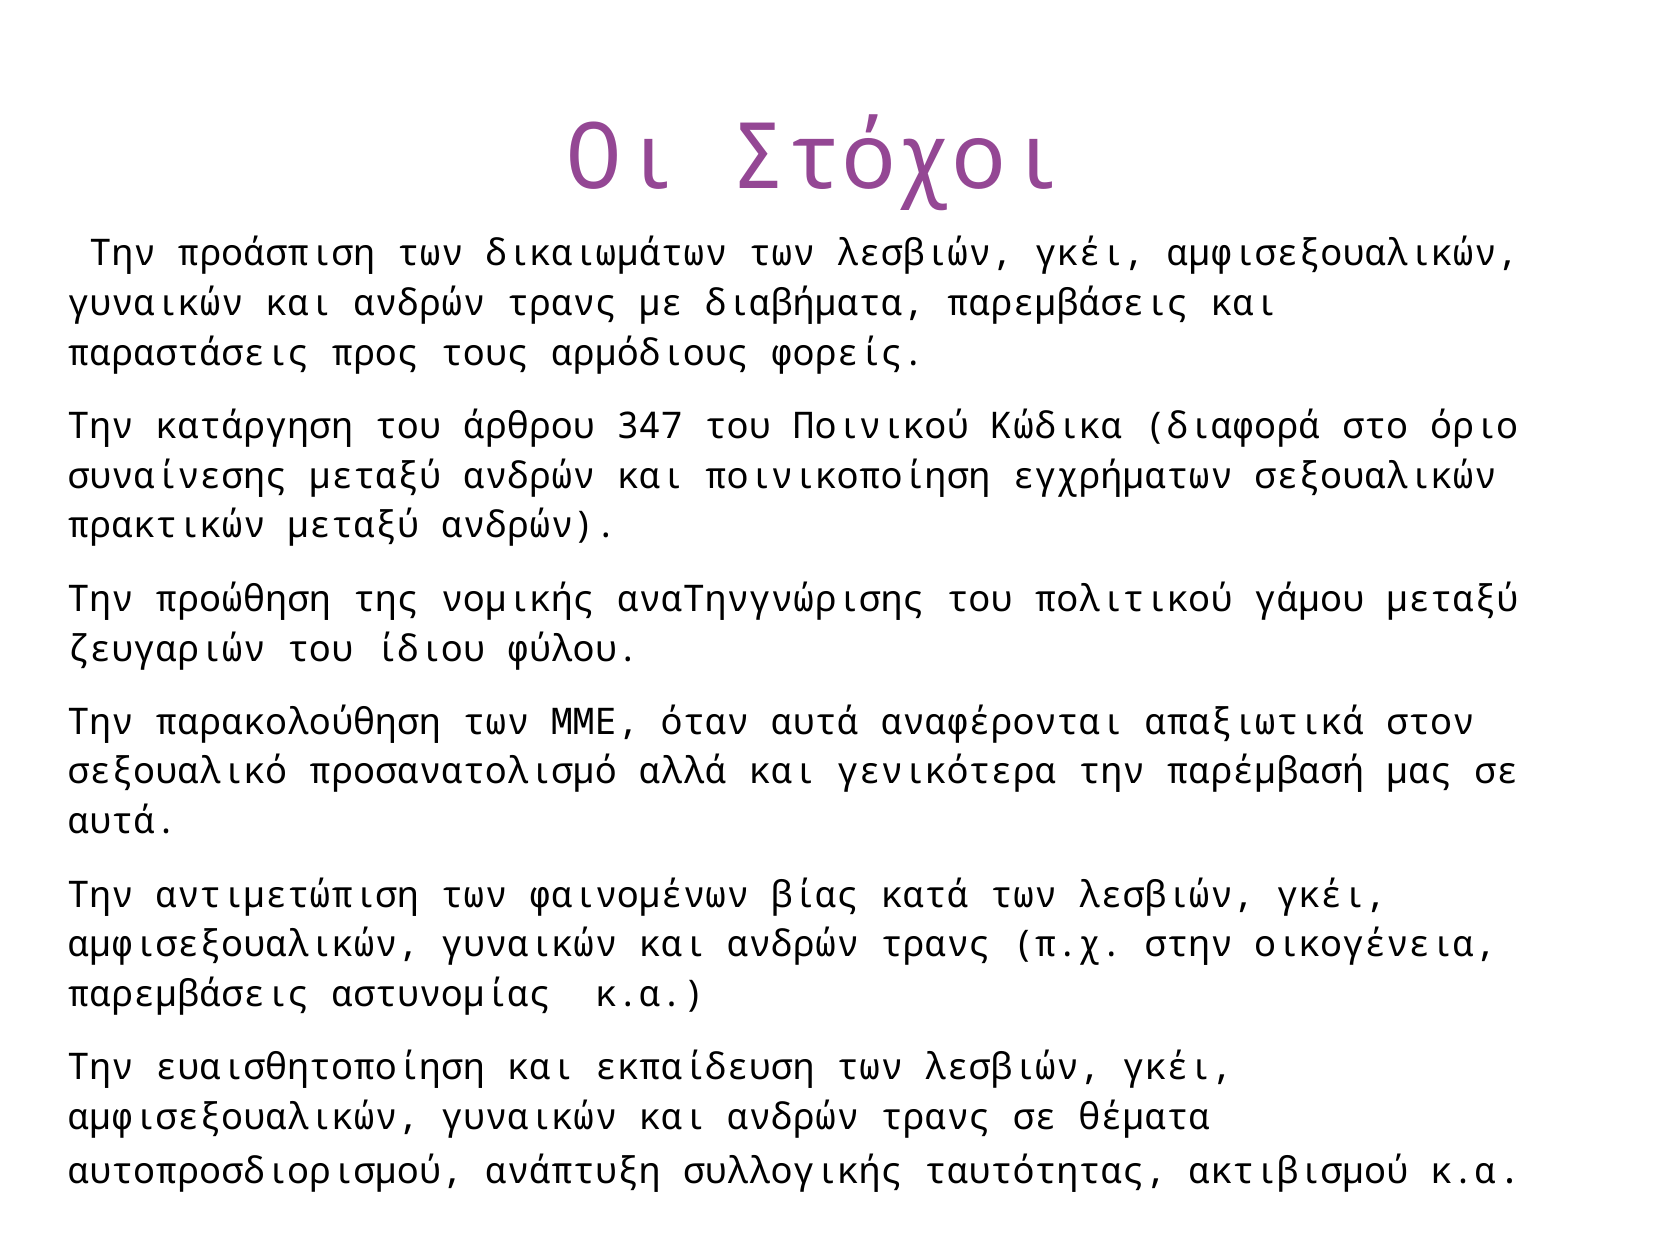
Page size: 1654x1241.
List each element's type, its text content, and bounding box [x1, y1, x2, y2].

title Οι Στόχοι [82, 49, 1571, 257]
list Την προάσπιση των δικαιωμάτων των λεσβιών, γκέι, αμφισεξουαλικών, γυναικών και ανδρών τρανς με διαβήματα, παρεμβάσεις και παραστάσεις προς τους αρμόδιους φορείς. Την κατάργηση του άρθρου 347 του Ποινικού Κώδικα (διαφορά στο όριο συναίνεσης μεταξύ ανδρών και ποινικοποίηση εγχρήματων σεξουαλικών πρακτικών μεταξύ ανδρών). Την προώθηση της νομικής αναΤηνγνώρισης του πολιτικού γάμου μεταξύ ζευγαριών του ίδιου φύλου. Την παρακολούθηση των ΜΜΕ, όταν αυτά αναφέρονται απαξιωτικά στον σεξουαλικό προσανατολισμό αλλά και γενικότερα την παρέμβασή μας σε αυτά. Την αντιμετώπιση των φαινομένων βίας κατά των λεσβιών, γκέι, αμφισεξουαλικών, γυναικών και ανδρών τρανς (π.χ. στην οικογένεια, παρεμβάσεις αστυνομίας κ.α.) Την ευαισθητοποίηση και εκπαίδευση των λεσβιών, γκέι, αμφισεξουαλικών, γυναικών και ανδρών τρανς σε θέματα αυτοπροσδιορισμού, ανάπτυξη συλλογικής ταυτότητας, ακτιβισμού κ.α. [67, 226, 1523, 1231]
